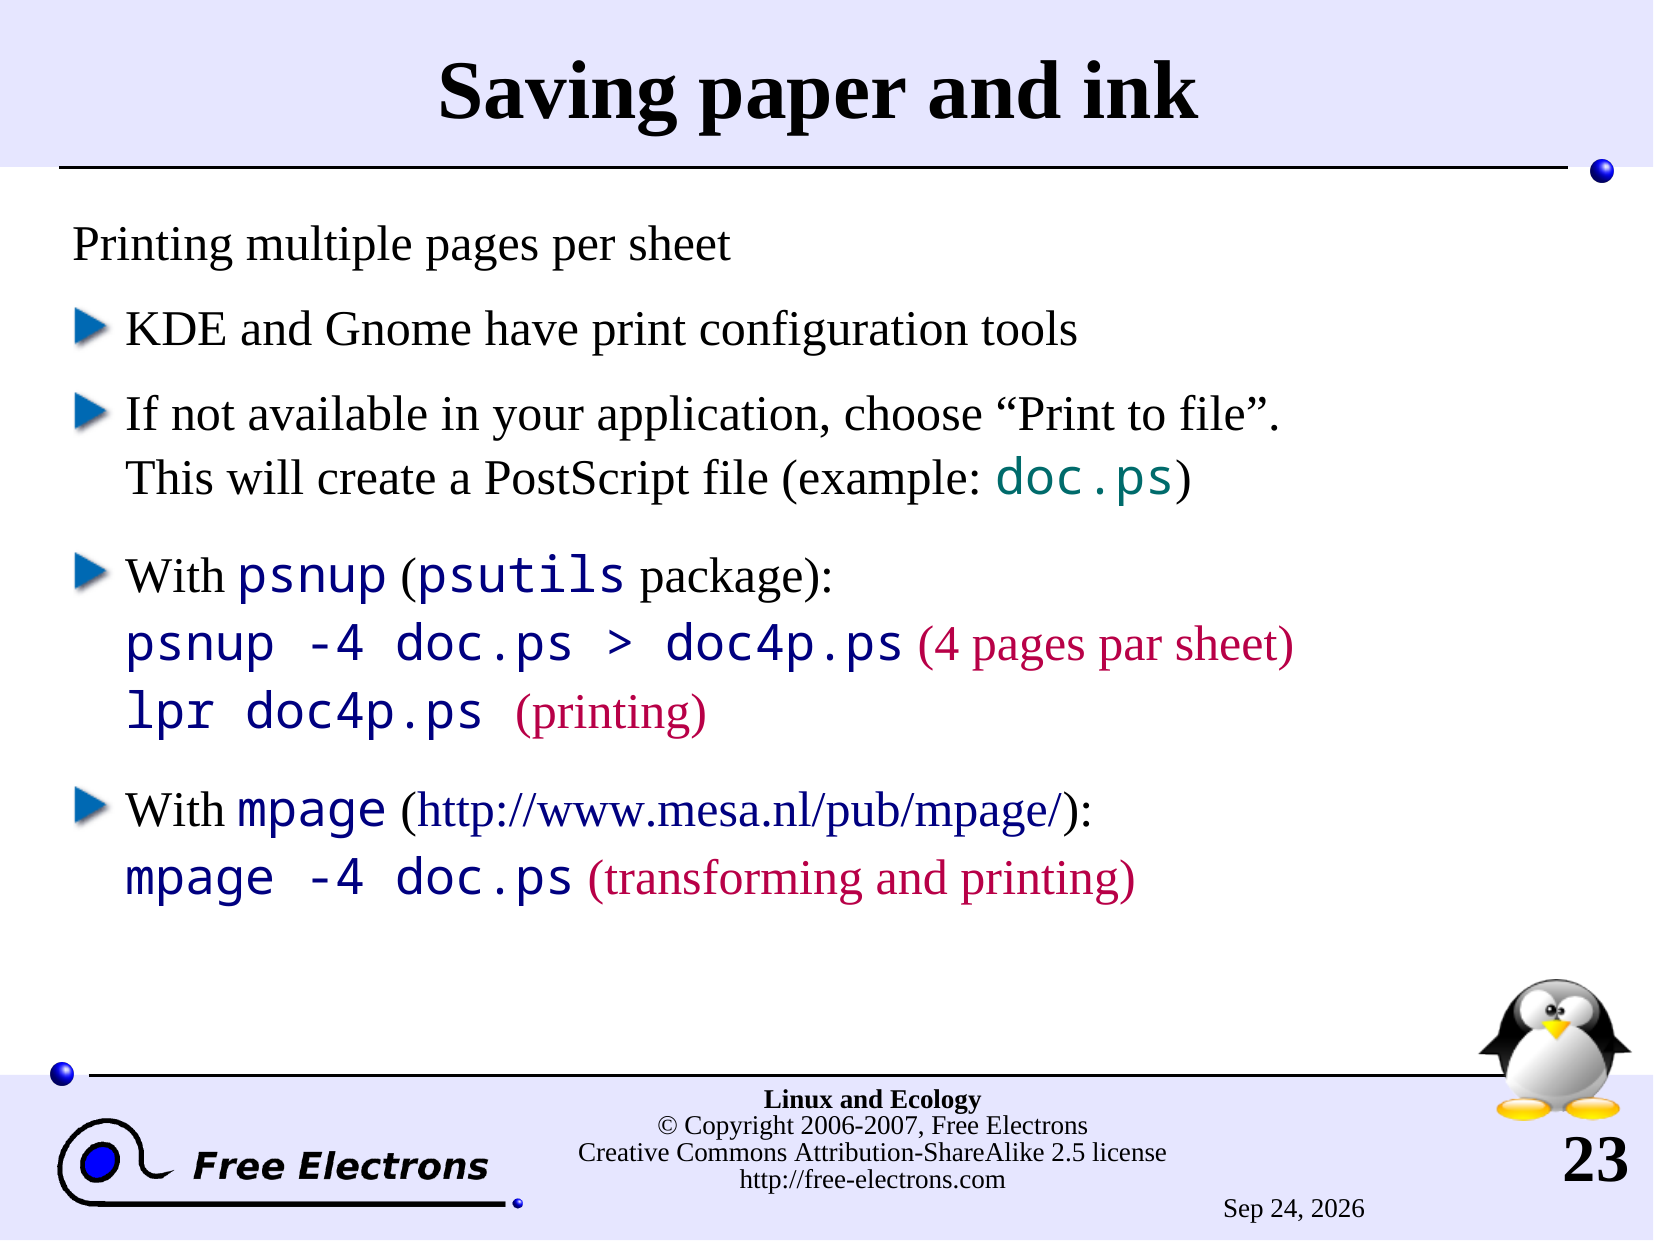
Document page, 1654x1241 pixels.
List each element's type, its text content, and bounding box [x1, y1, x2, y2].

picture [50, 1107, 527, 1216]
title Saving paper and ink [33, 29, 1604, 153]
list Printing multiple pages per sheet KDE and Gnome have print configuration tools If not available in your application, choose “Print to file”. This will create a PostScript file (example: doc.ps) With psnup (psutils package): psnup -4 doc.ps > doc4p.ps (4 pages par sheet) lpr doc4p.ps (printing) With mpage (http://www.mesa.nl/pub/mpage/): mpage -4 doc.ps (transforming and printing) [54, 216, 1574, 1066]
picture [1476, 979, 1634, 1121]
